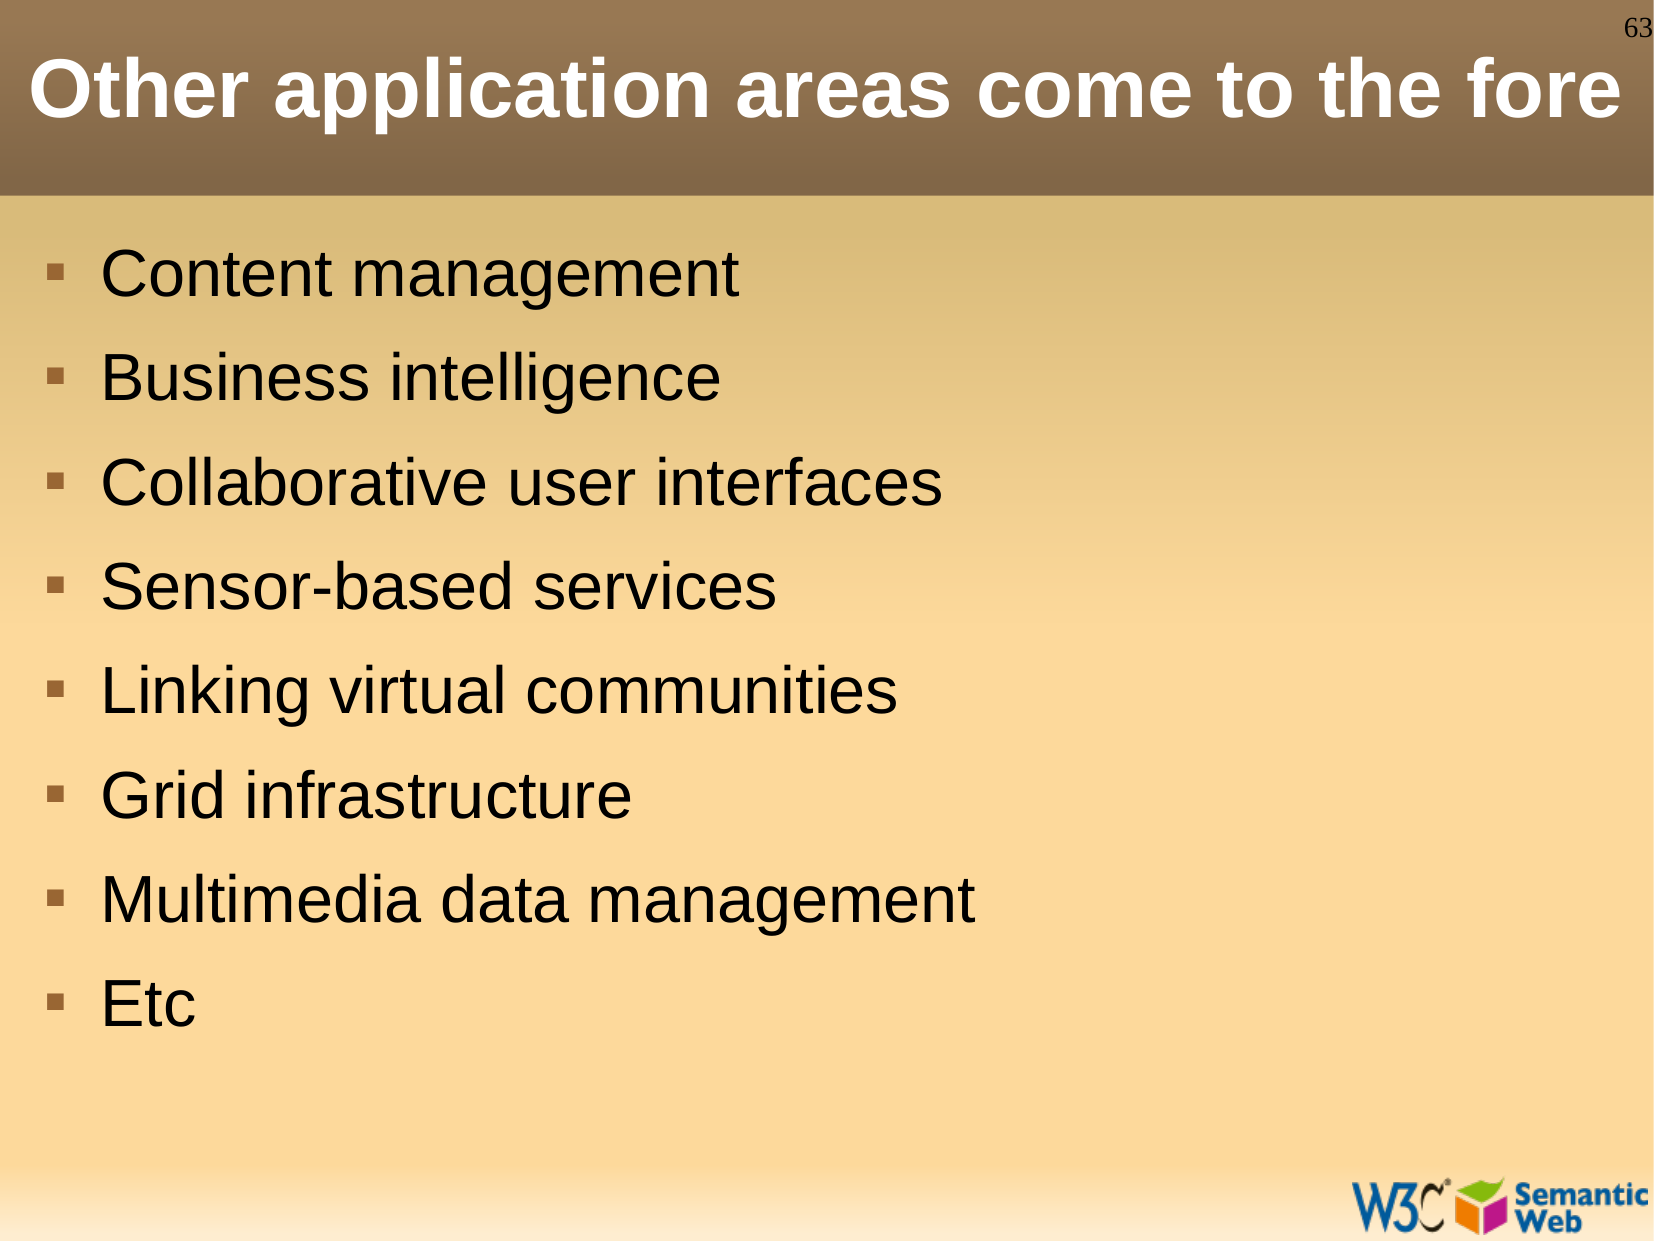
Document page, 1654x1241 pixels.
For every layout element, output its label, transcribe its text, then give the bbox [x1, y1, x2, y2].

list Content management Business intelligence Collaborative user interfaces Sensor-based services Linking virtual communities Grid infrastructure Multimedia data management Etc [29, 236, 1624, 1207]
picture [0, 0, 1654, 29]
title Other application areas come to the fore [0, 29, 1654, 148]
picture [0, 148, 1654, 1241]
